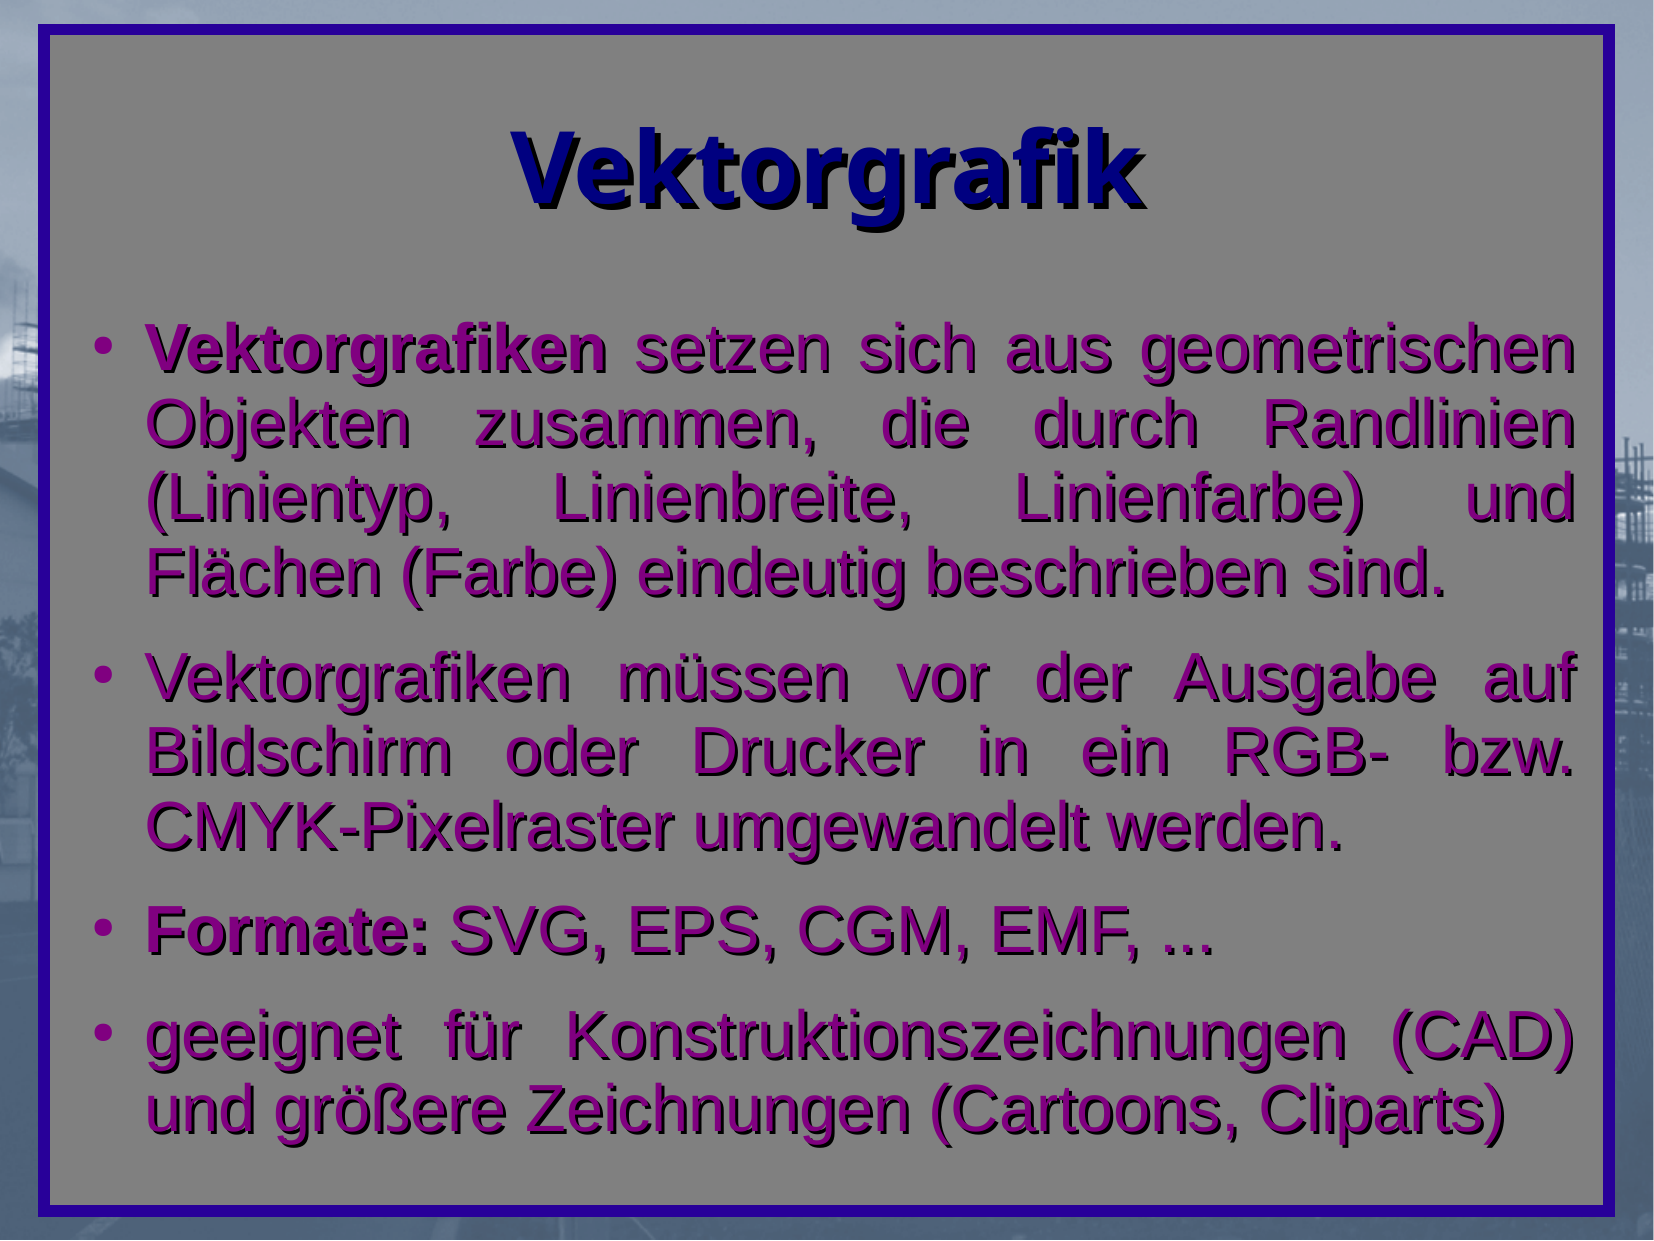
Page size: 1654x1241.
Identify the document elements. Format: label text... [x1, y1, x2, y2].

list Vektorgrafiken setzen sich aus geometrischen Objekten zusammen, die durch Randlinien (Linientyp, Linienbreite, Linienfarbe) und Flächen (Farbe) eindeutig beschrieben sind. Vektorgrafiken müssen vor der Ausgabe auf Bildschirm oder Drucker in ein RGB- bzw. CMYK-Pixelraster umgewandelt werden. Formate: SVG, EPS, CGM, EMF, ... geeignet für Konstruktionszeichnungen (CAD) und größere Zeichnungen (Cartoons, Cliparts) [73, 310, 1577, 1167]
title Vektorgrafik [82, 49, 1571, 281]
picture [0, 0, 1654, 1240]
